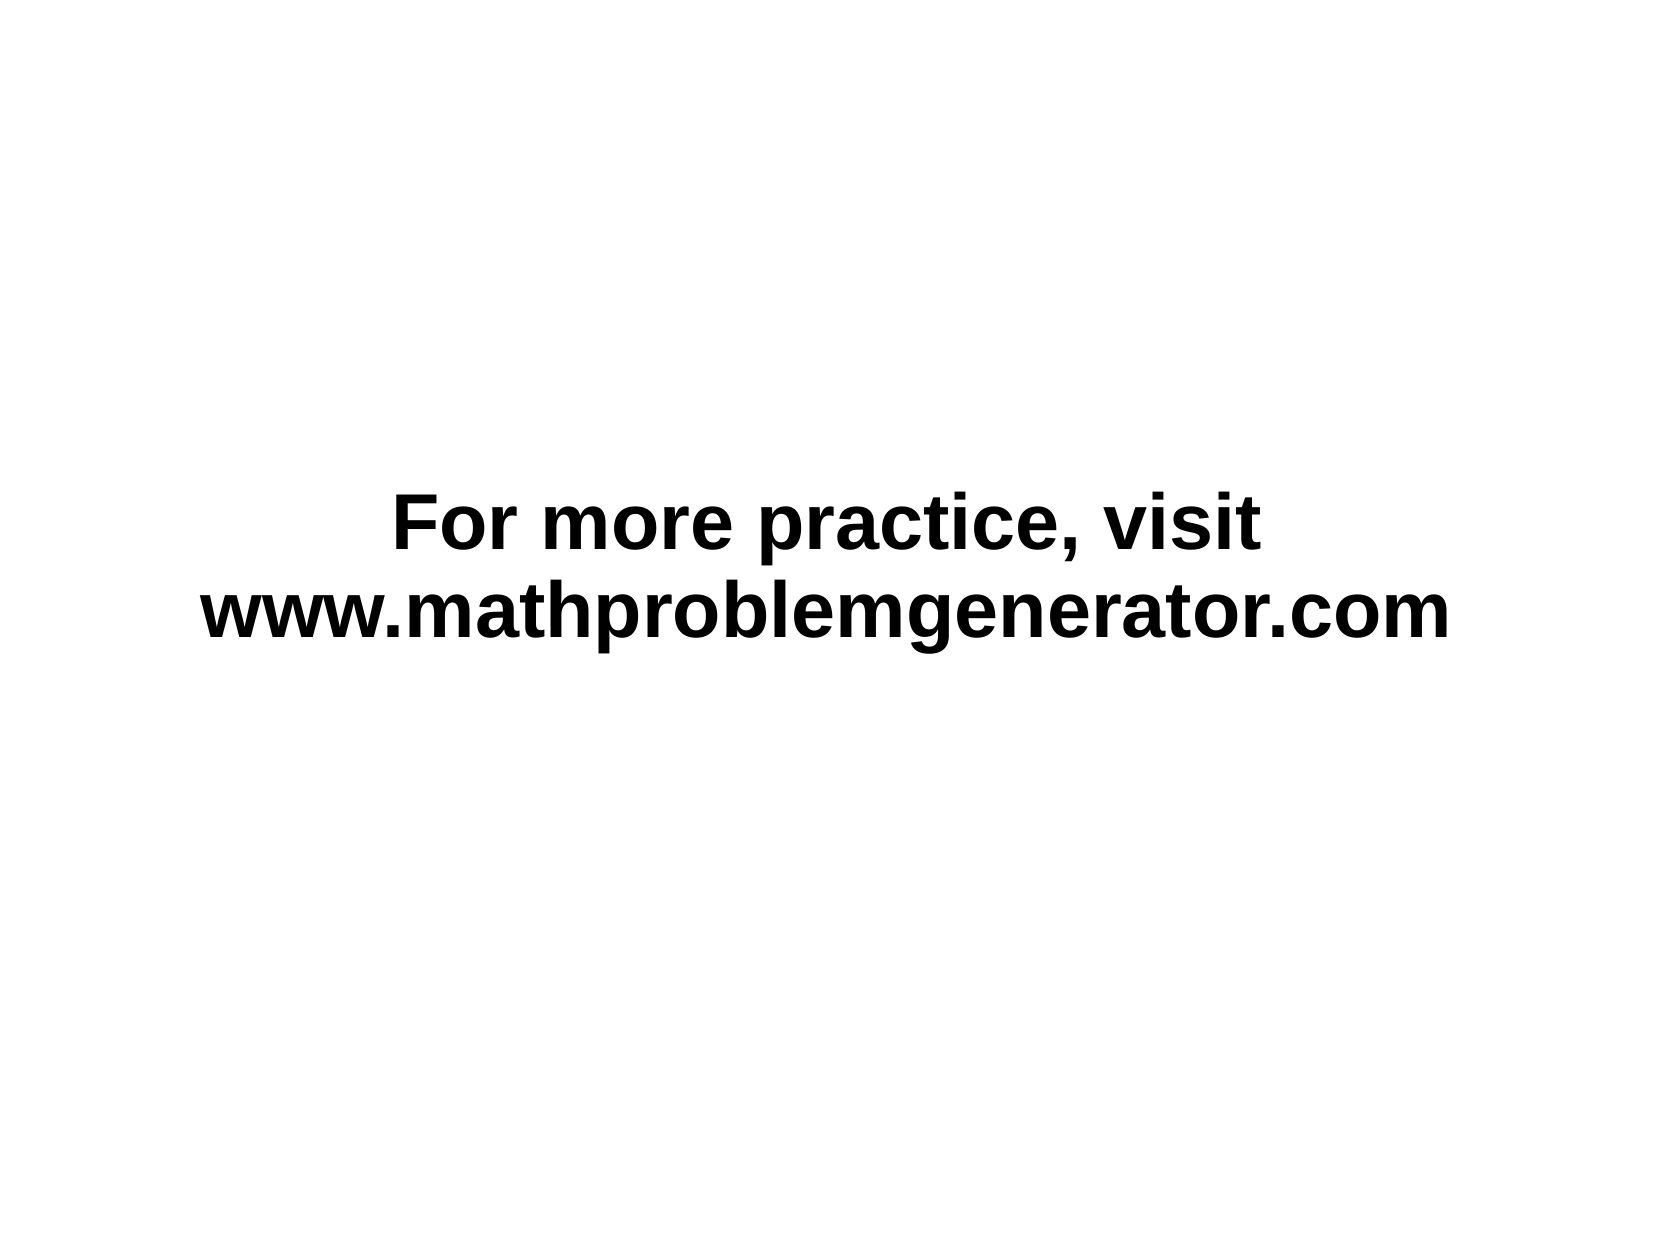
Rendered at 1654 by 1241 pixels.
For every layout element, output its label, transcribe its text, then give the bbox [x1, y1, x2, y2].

text_box For more practice, visit www.mathproblemgenerator.com [176, 470, 1478, 771]
